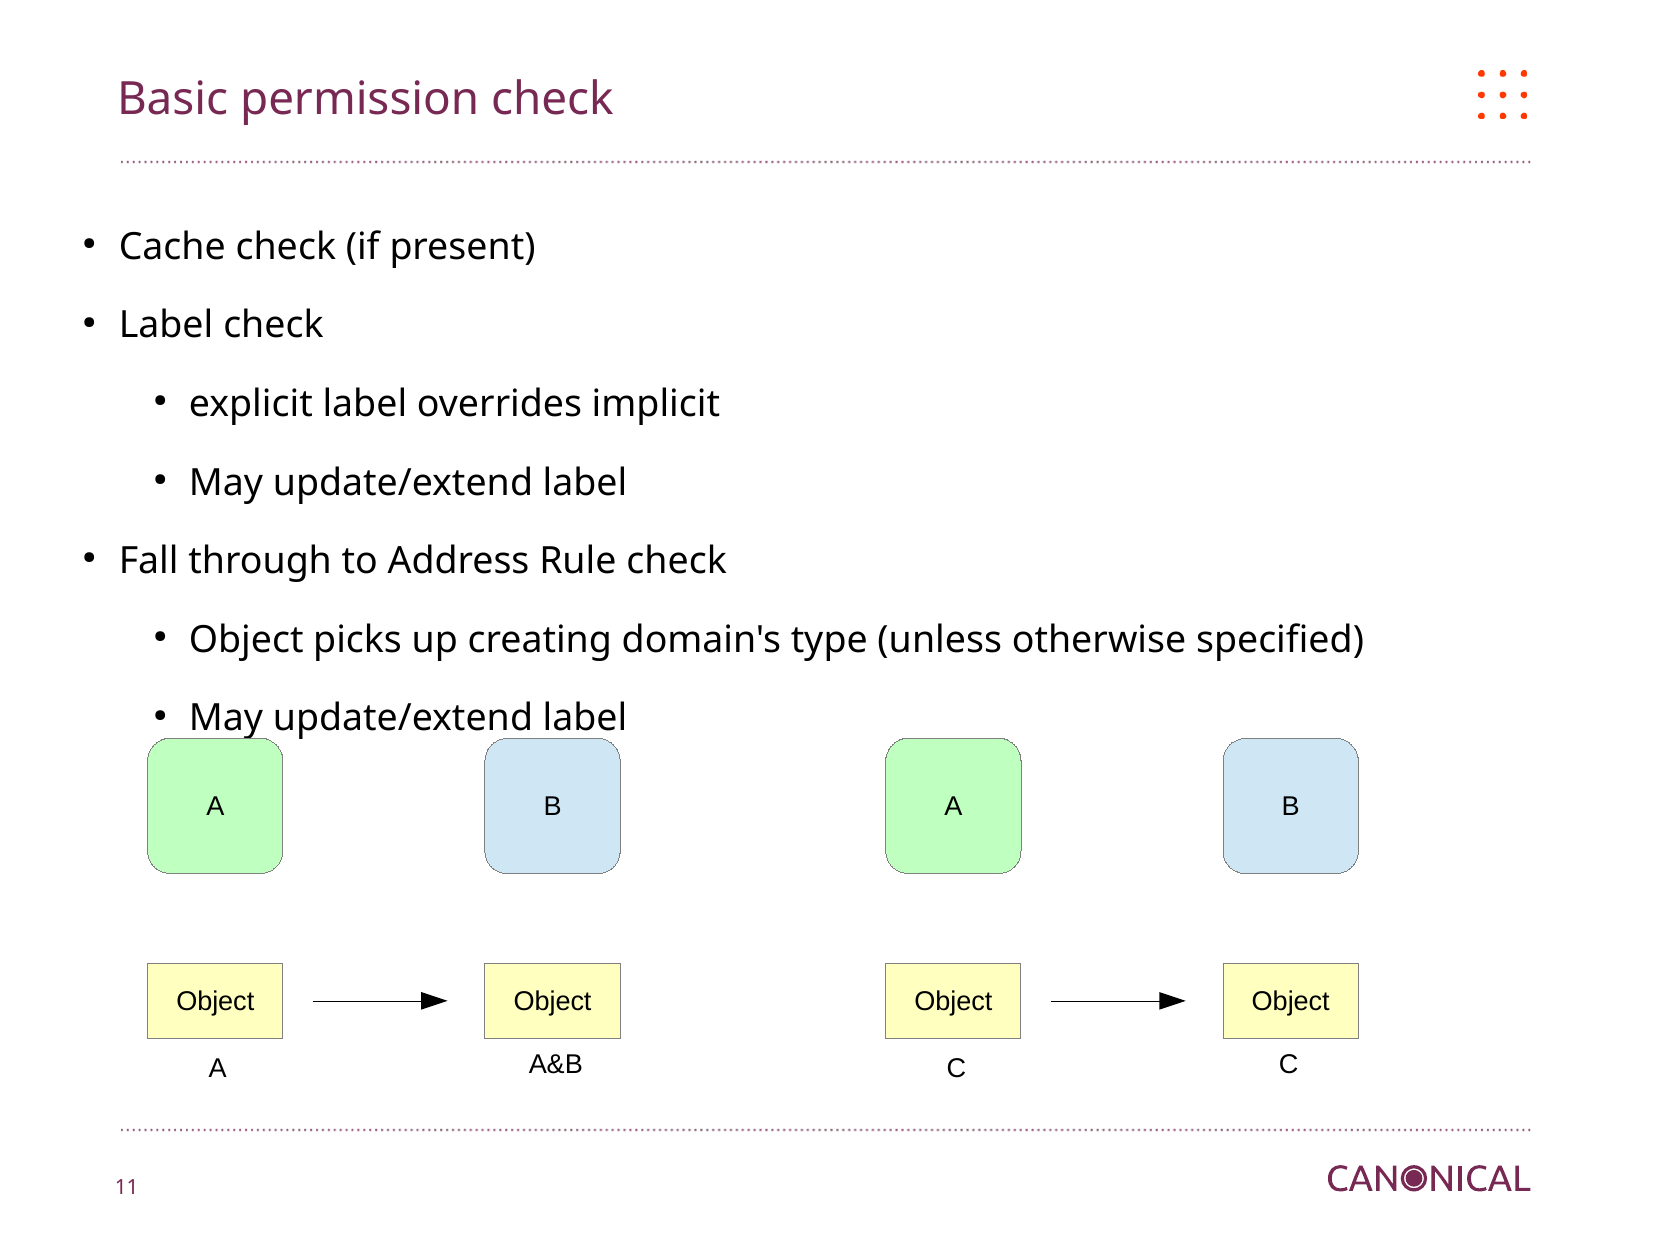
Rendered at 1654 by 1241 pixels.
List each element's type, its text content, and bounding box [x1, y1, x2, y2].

text_box C [931, 1045, 982, 1091]
title Basic permission check [117, 71, 1447, 123]
text_box Object [147, 963, 283, 1039]
picture [1478, 70, 1527, 119]
text_box A [147, 738, 283, 874]
text_box A [193, 1045, 242, 1091]
text_box B [1223, 738, 1359, 874]
text_box Object [484, 963, 621, 1039]
text_box C [1264, 1042, 1314, 1088]
text_box A [885, 738, 1022, 874]
text_box Object [1223, 963, 1359, 1039]
text_box B [484, 738, 621, 874]
text_box Object [885, 963, 1021, 1039]
picture [111, 1127, 1533, 1134]
picture [111, 159, 1533, 166]
text_box A&B [514, 1042, 598, 1088]
list Cache check (if present) Label check explicit label overrides implicit May update/extend label Fall through to Address Rule check Object picks up creating domain's type (unless otherwise specified) May update/extend label [82, 206, 1571, 1123]
